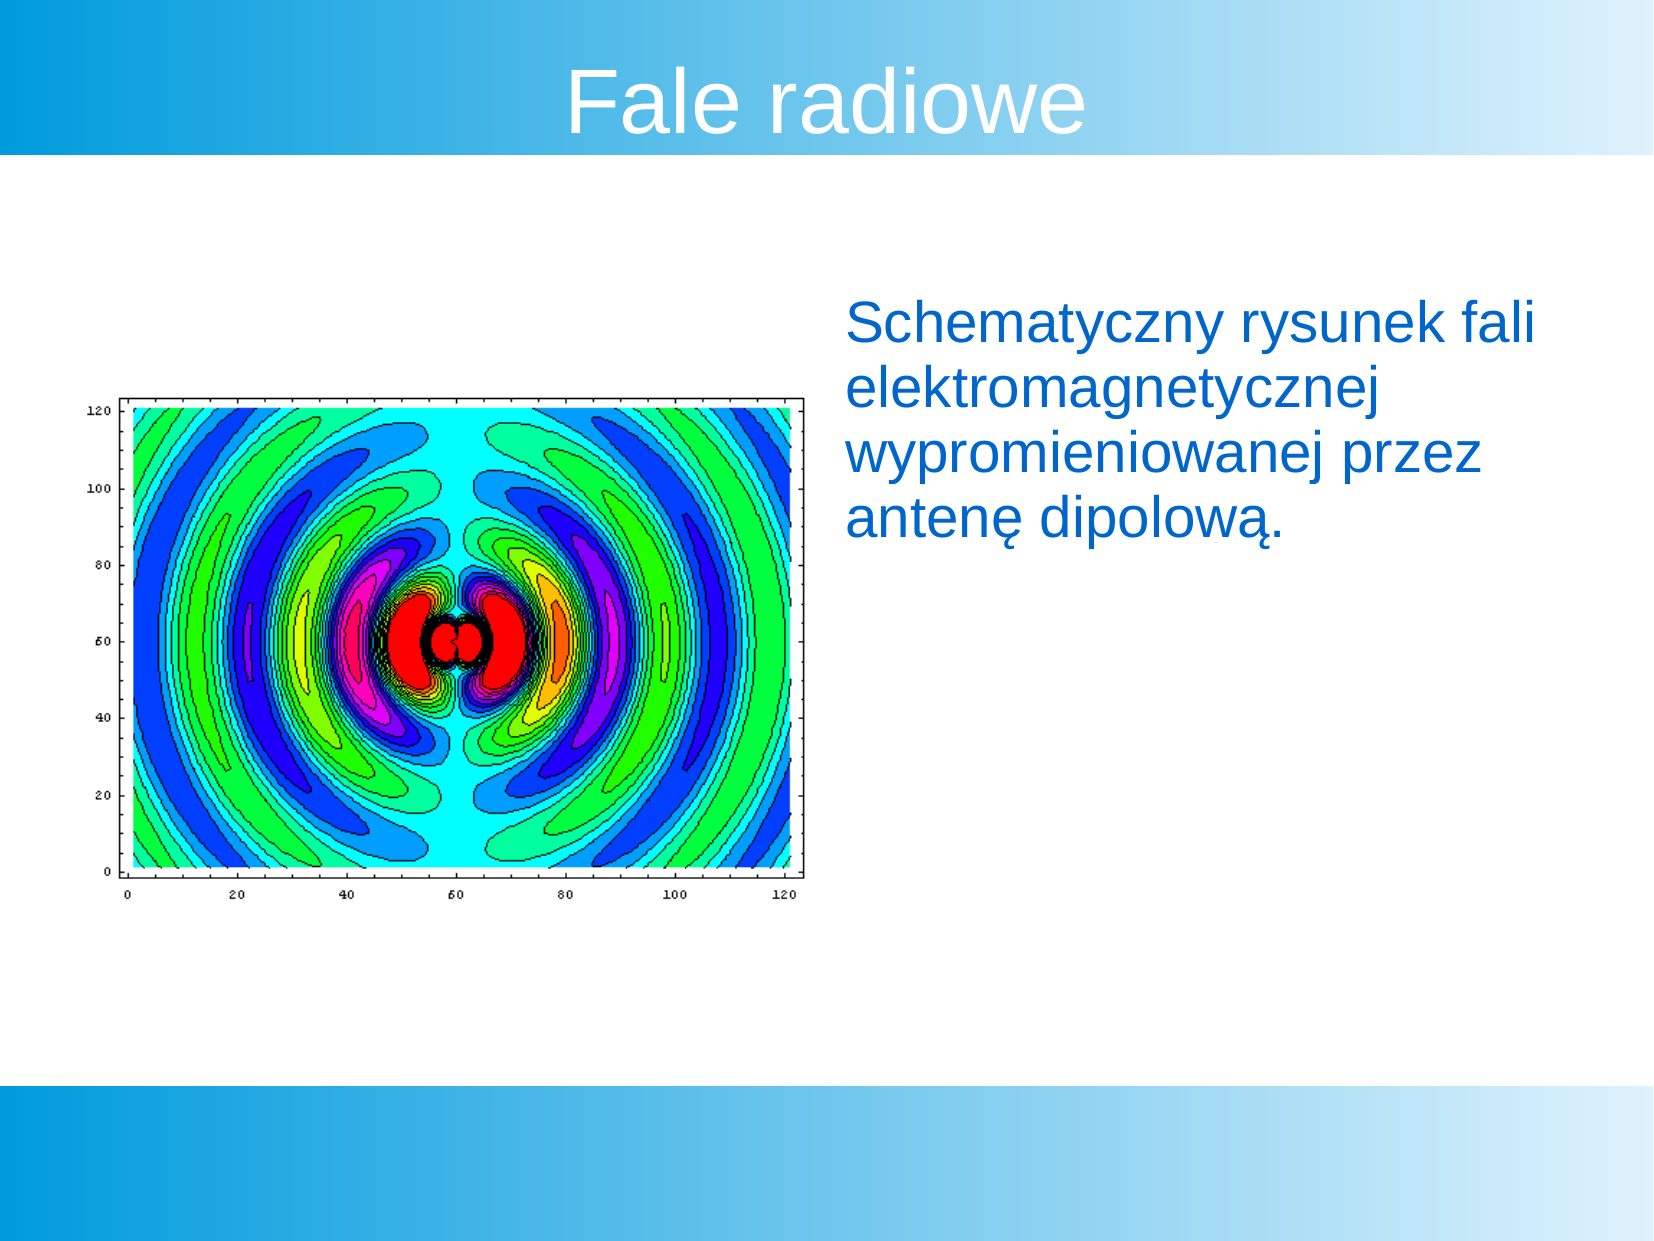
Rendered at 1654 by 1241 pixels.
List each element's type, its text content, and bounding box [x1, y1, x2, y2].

picture [86, 290, 806, 1010]
title Fale radiowe [82, 49, 1571, 155]
list Schematyczny rysunek fali elektromagnetycznej wypromieniowanej przez antenę dipolową. [845, 290, 1572, 1010]
